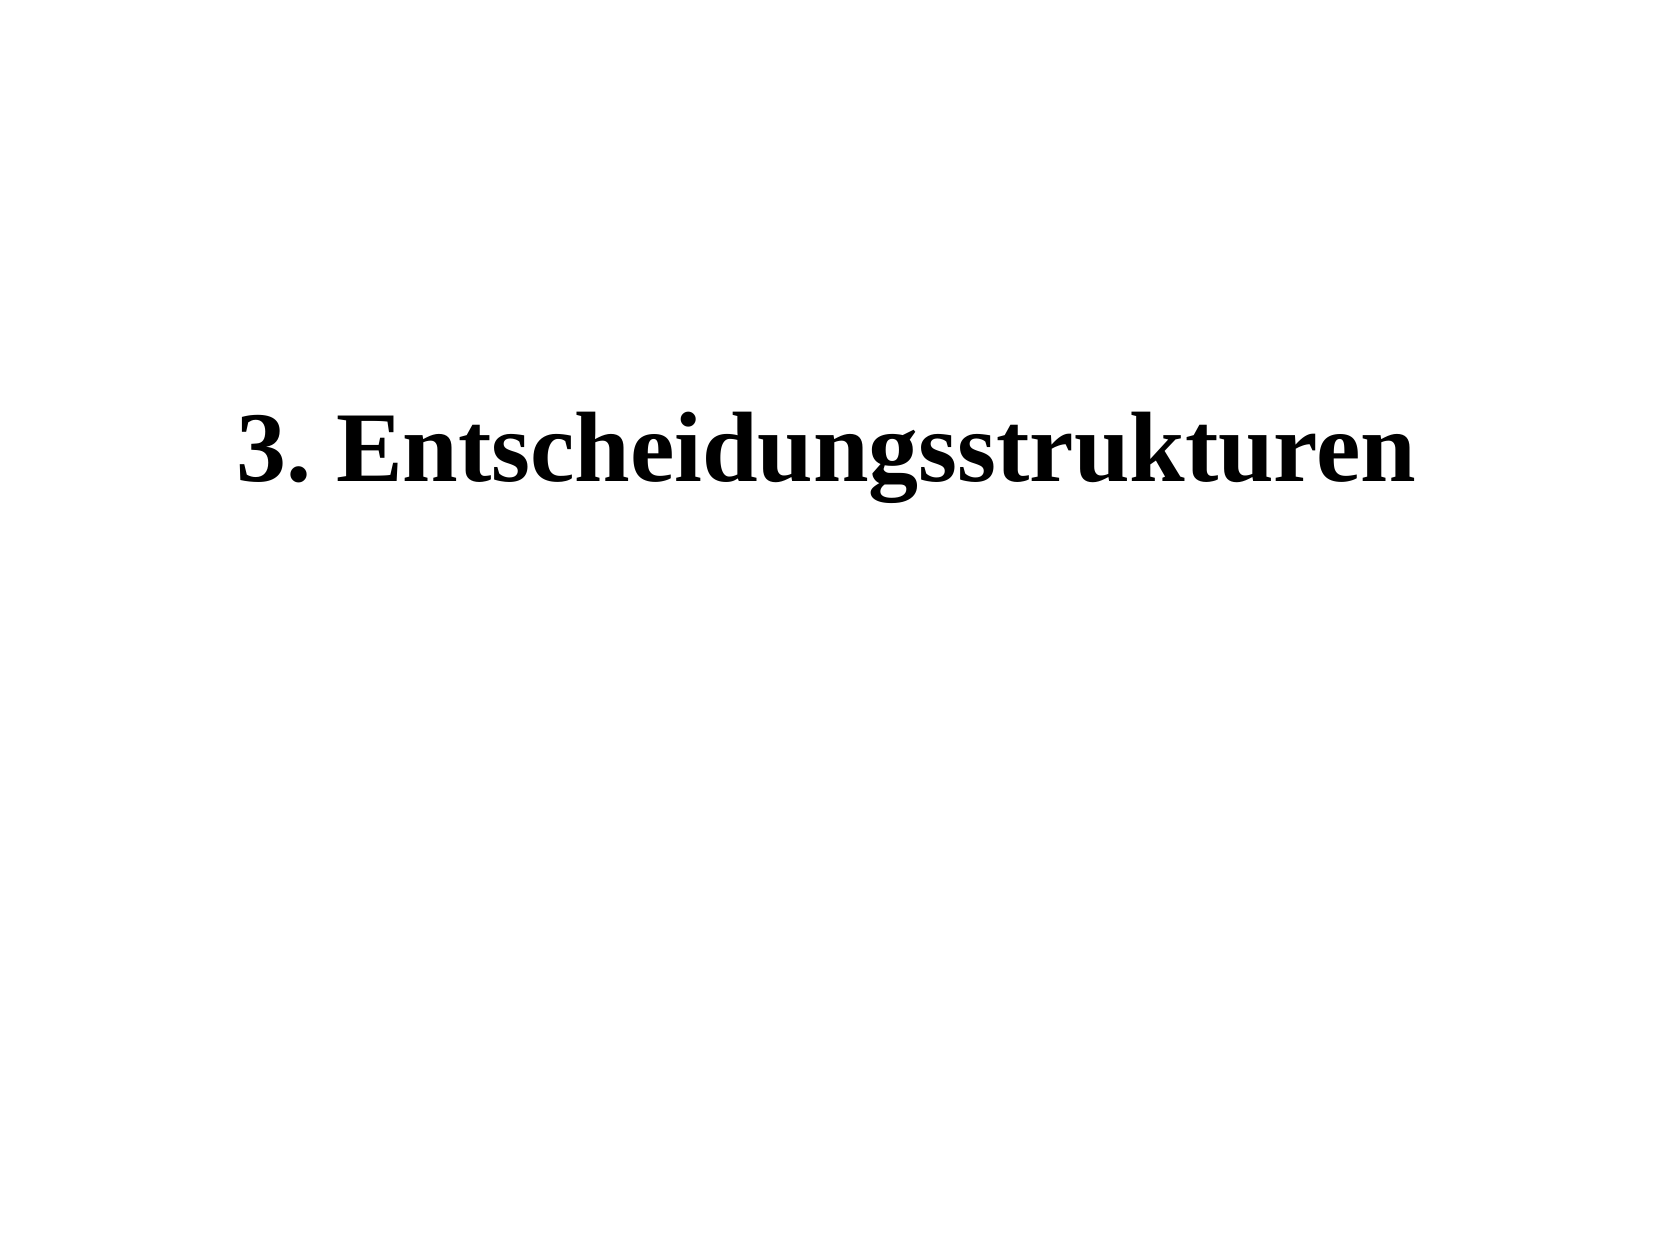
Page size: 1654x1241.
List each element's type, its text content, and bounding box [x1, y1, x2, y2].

text_box 3. Entscheidungsstrukturen [221, 384, 1433, 511]
